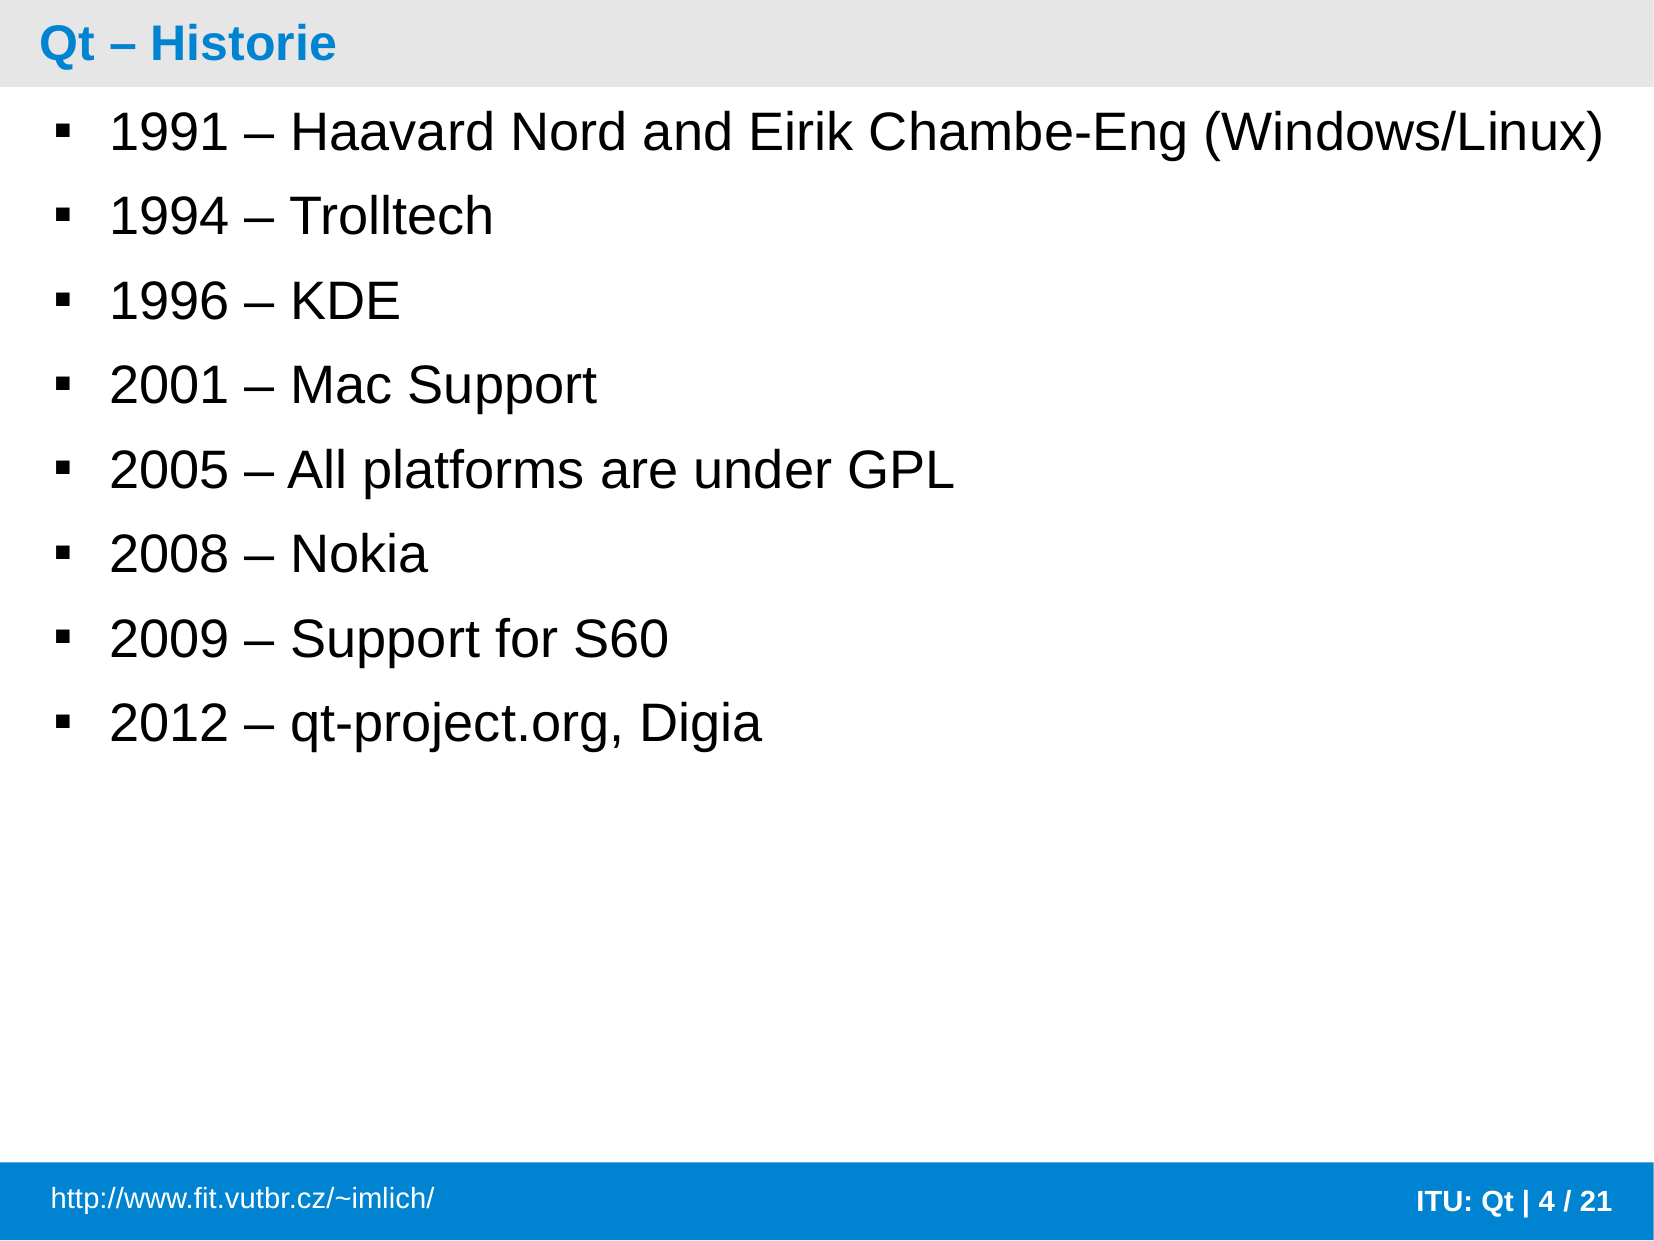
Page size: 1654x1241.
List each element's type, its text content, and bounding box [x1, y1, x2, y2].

list 1991 – Haavard Nord and Eirik Chambe-Eng (Windows/Linux) 1994 – Trolltech 1996 – KDE 2001 – Mac Support 2005 – All platforms are under GPL 2008 – Nokia 2009 – Support for S60 2012 – qt-project.org, Digia [38, 101, 1616, 1126]
title Qt – Historie [39, 5, 1615, 81]
